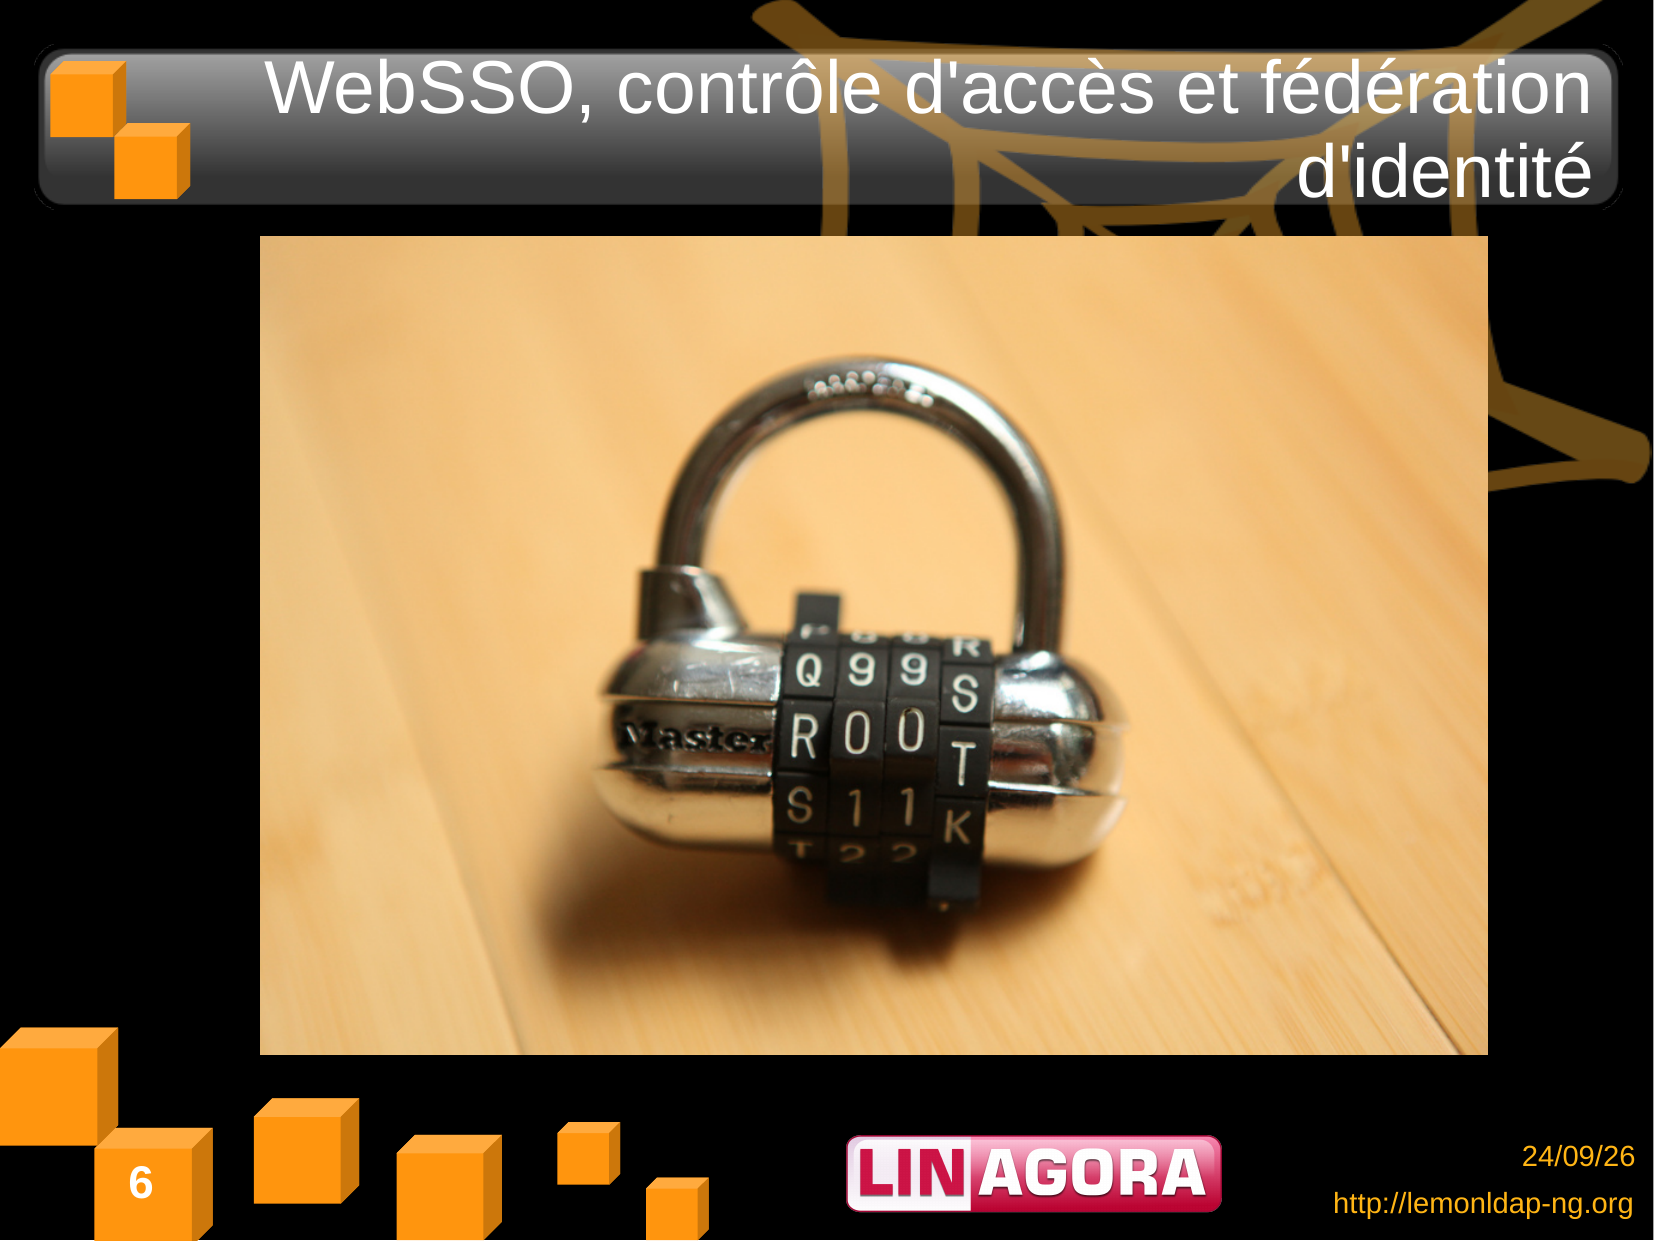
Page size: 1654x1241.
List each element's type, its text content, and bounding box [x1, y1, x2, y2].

picture [838, 1121, 1229, 1241]
picture [33, 43, 749, 211]
picture [260, 236, 1488, 1055]
title WebSSO, contrôle d'accès et fédération d'identité [194, 45, 1595, 214]
